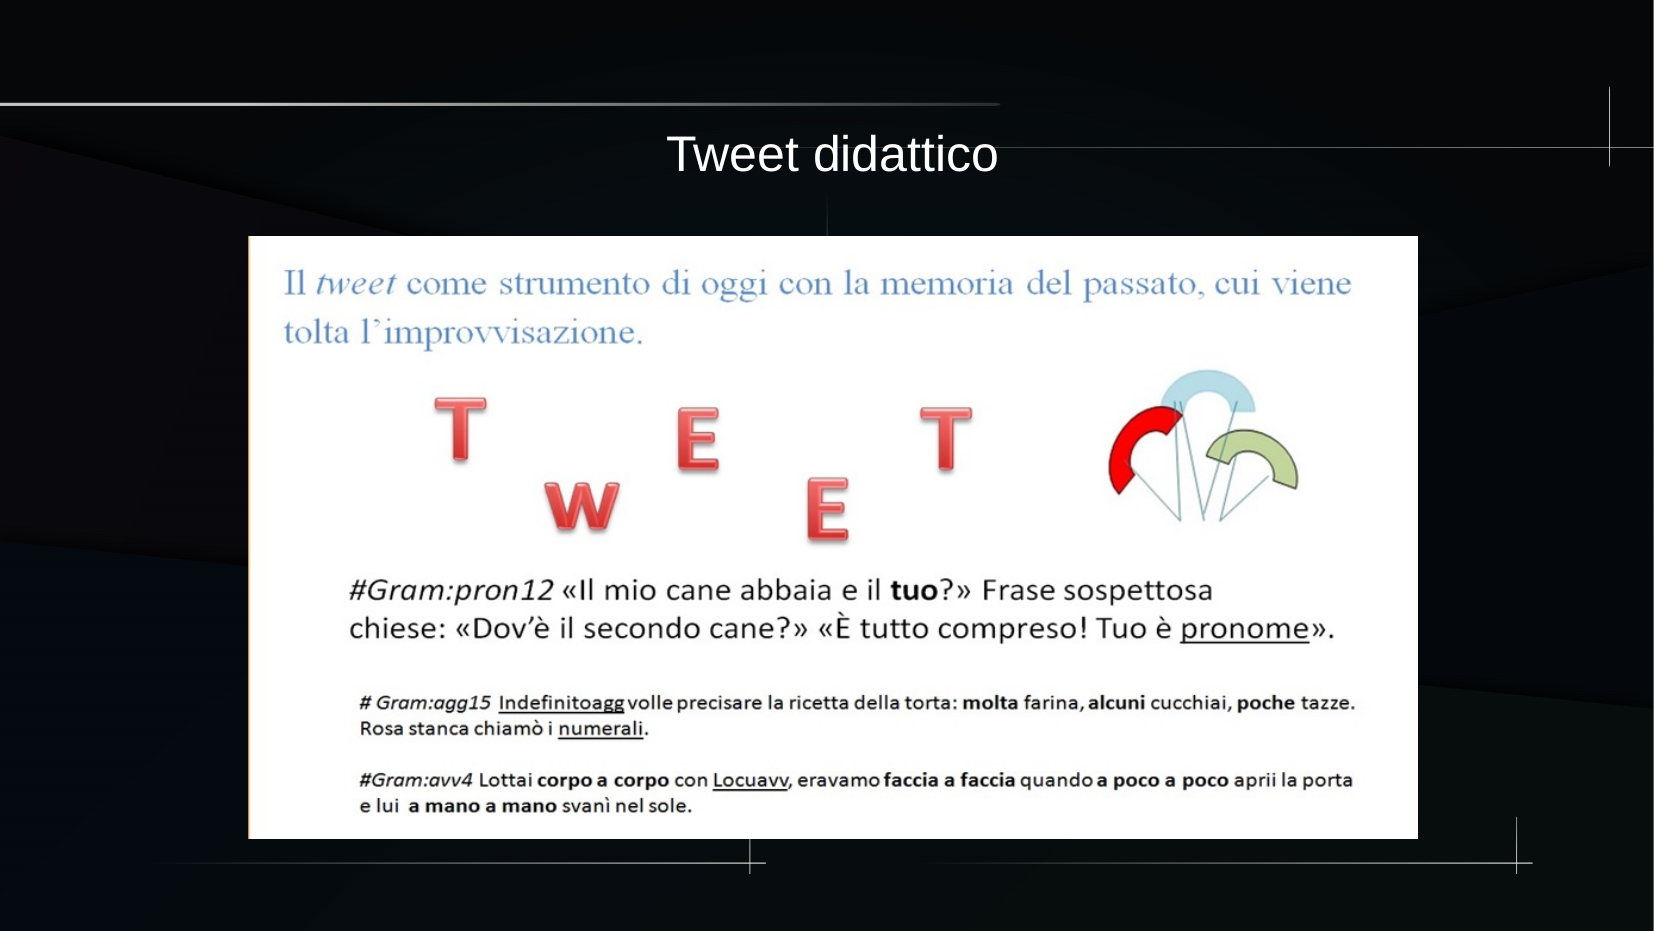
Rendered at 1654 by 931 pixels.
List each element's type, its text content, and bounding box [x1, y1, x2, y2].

picture [0, 0, 1654, 931]
text_box Tweet didattico [472, 118, 1193, 189]
